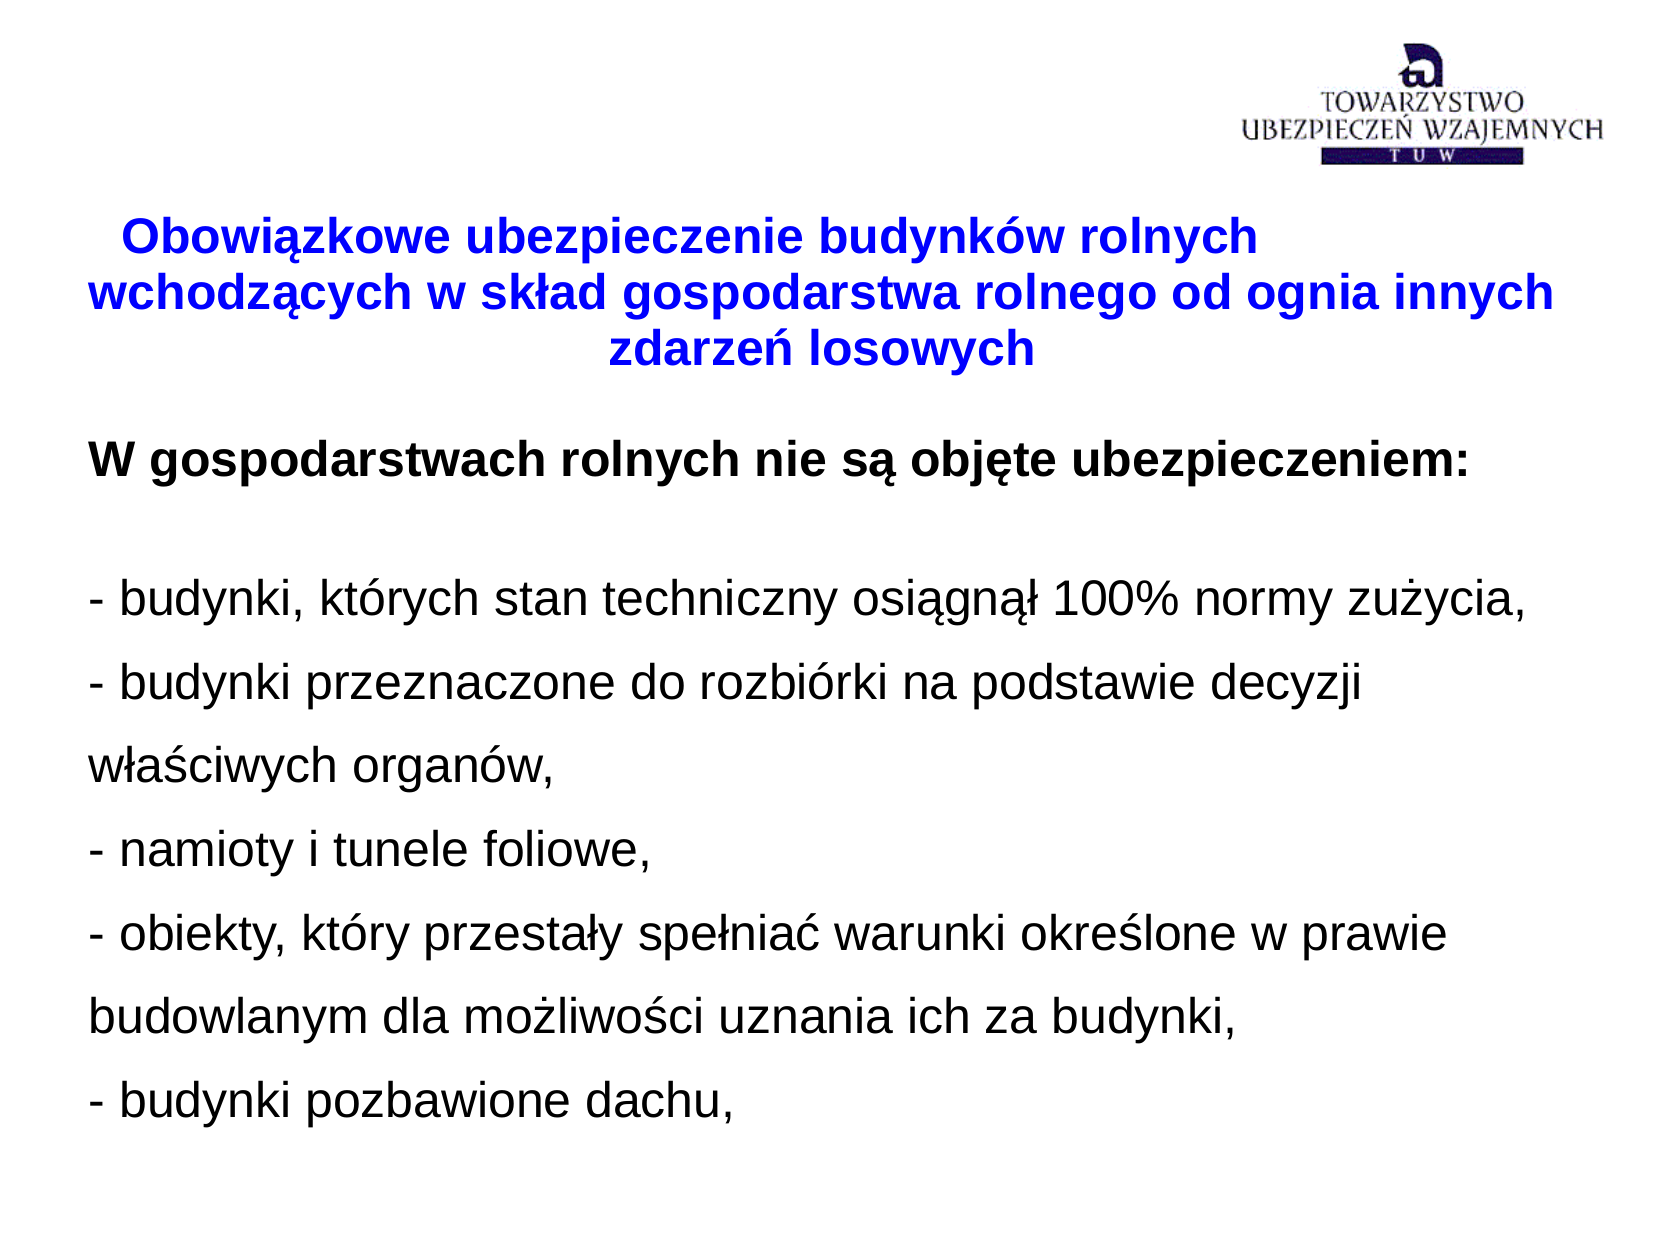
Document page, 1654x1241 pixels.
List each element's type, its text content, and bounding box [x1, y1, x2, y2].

text_box Obowiązkowe ubezpieczenie budynków rolnych wchodzących w skład gospodarstwa rolnego od ognia innych zdarzeń losowych W gospodarstwach rolnych nie są objęte ubezpieczeniem: - budynki, których stan techniczny osiągnął 100% normy zużycia, - budynki przeznaczone do rozbiórki na podstawie decyzji właściwych organów, - namioty i tunele foliowe, - obiekty, który przestały spełniać warunki określone w prawie budowlanym dla możliwości uznania ich za budynki, - budynki pozbawione dachu, [73, 200, 1571, 1241]
picture [1240, 41, 1605, 169]
